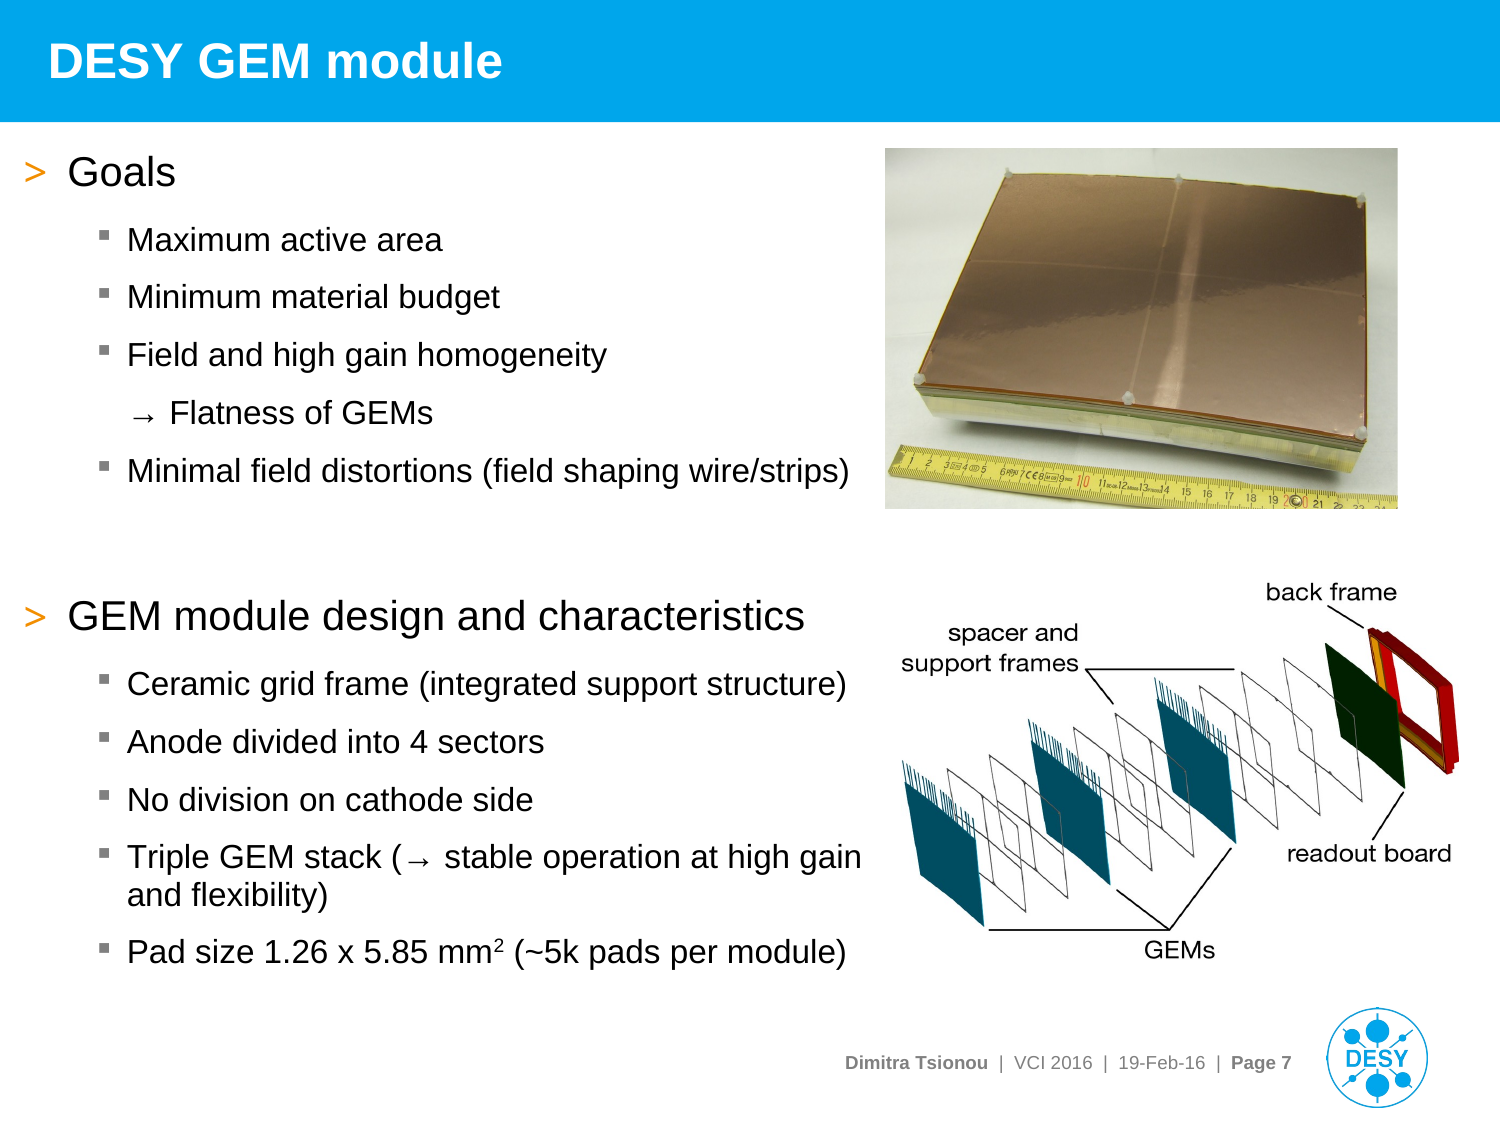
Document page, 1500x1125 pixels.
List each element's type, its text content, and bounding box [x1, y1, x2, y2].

title DESY GEM module [47, 16, 1446, 107]
picture [885, 148, 1398, 509]
list Goals Maximum active area Minimum material budget Field and high gain homogeneity → Flatness of GEMs Minimal field distortions (field shaping wire/strips) GEM module design and characteristics Ceramic grid frame (integrated support structure) Anode divided into 4 sectors No division on cathode side Triple GEM stack (→ stable operation at high gain and flexibility) Pad size 1.26 x 5.85 mm2 (~5k pads per module) [23, 148, 908, 1104]
picture [1326, 1007, 1428, 1108]
picture [901, 576, 1459, 966]
